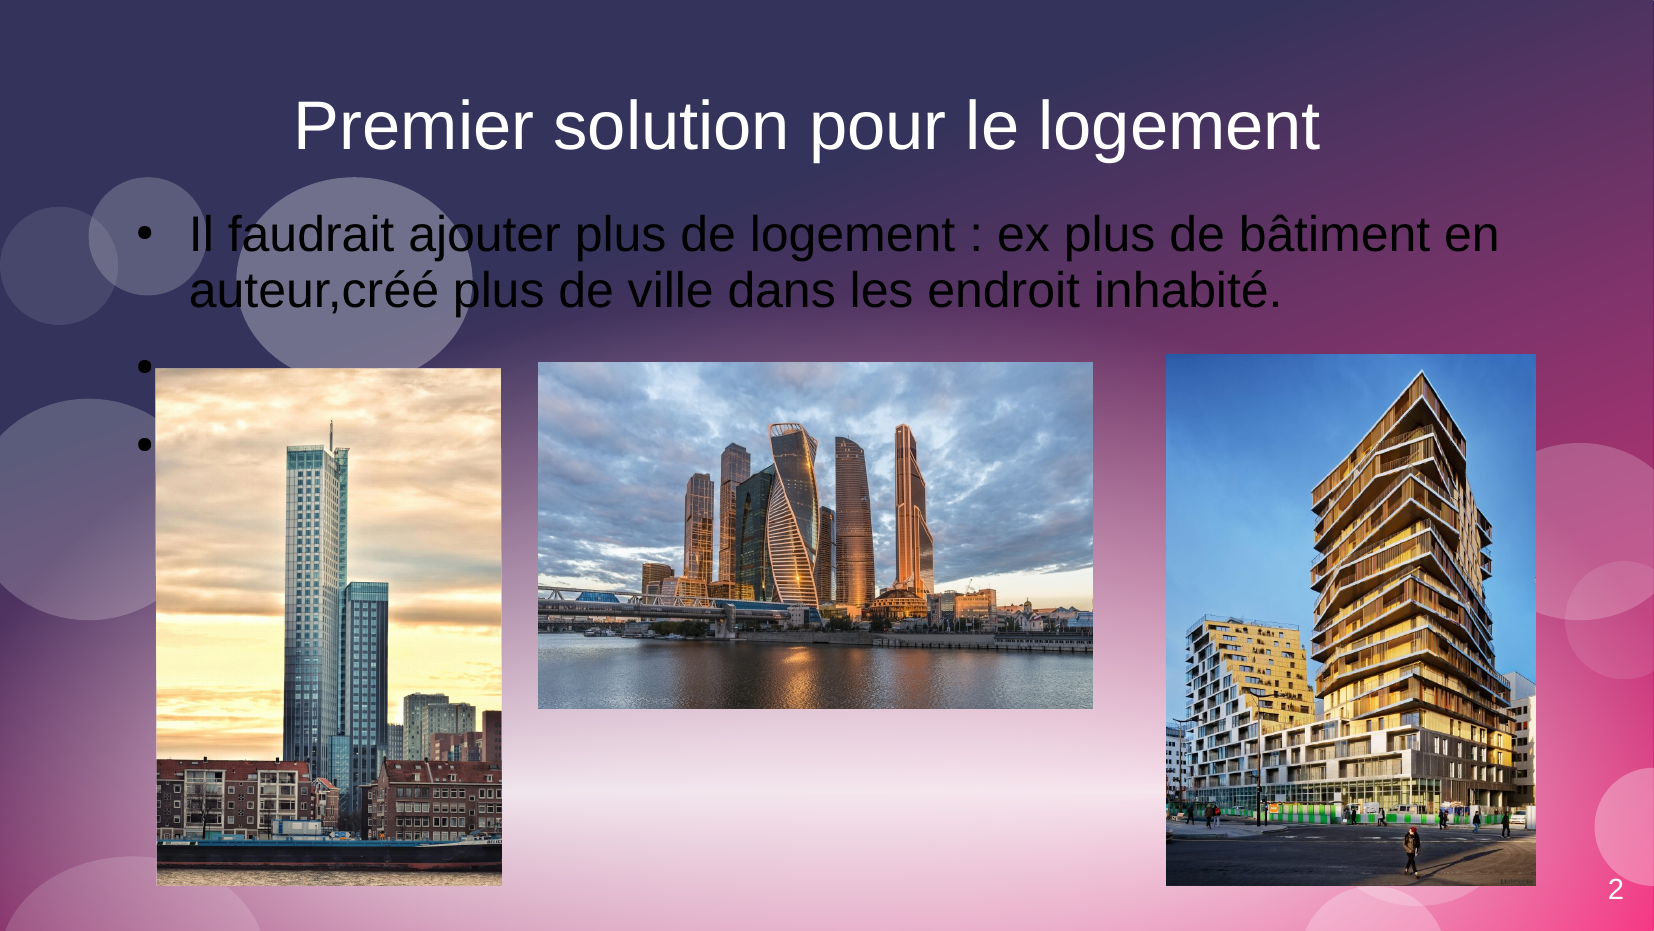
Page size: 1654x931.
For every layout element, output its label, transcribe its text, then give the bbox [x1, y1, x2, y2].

picture [1166, 354, 1536, 886]
list Il faudrait ajouter plus de logement : ex plus de bâtiment en auteur,créé plus de ville dans les endroit inhabité. [118, 206, 1595, 798]
title Premier solution pour le logement [88, 44, 1565, 207]
picture [155, 368, 502, 886]
picture [538, 362, 1093, 709]
